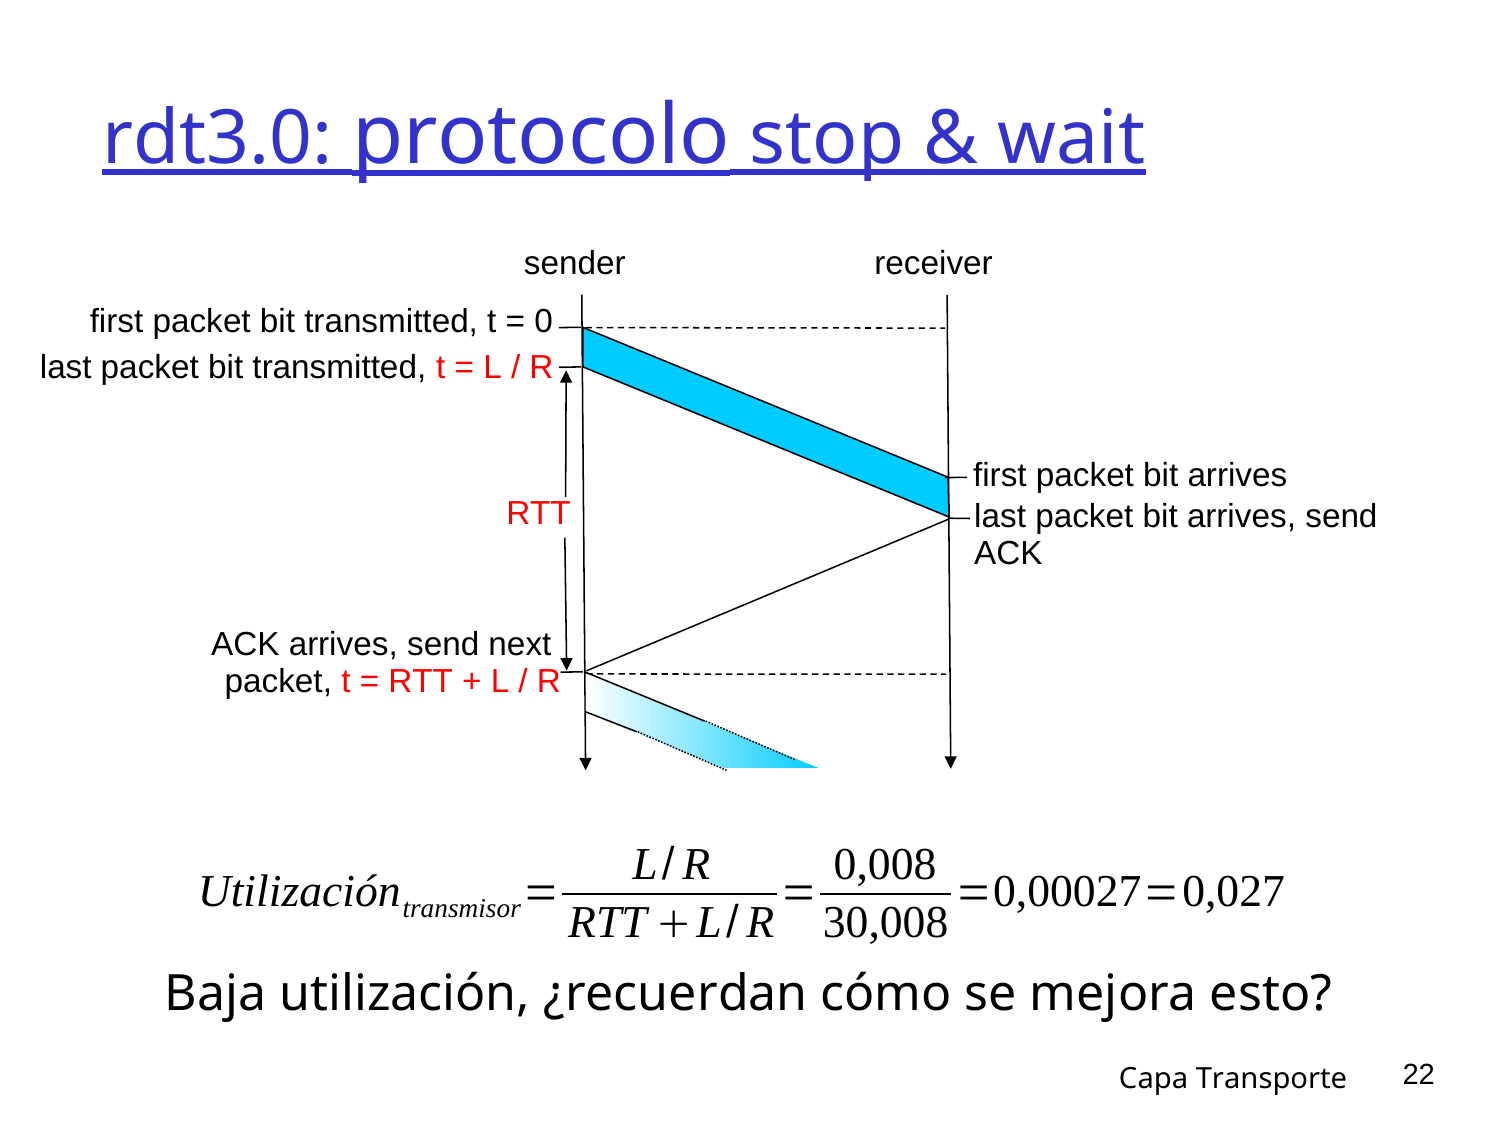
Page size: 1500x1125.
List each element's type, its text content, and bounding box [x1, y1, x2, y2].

text_box last packet bit transmitted, t = L / R [0, 340, 569, 399]
chart [191, 839, 1292, 948]
text_box Baja utilización, ¿recuerdan cómo se mejora esto? [150, 949, 1351, 1030]
text_box [585, 674, 819, 768]
text_box RTT [452, 486, 592, 543]
text_box first packet bit arrives [958, 448, 1357, 507]
text_box ACK arrives, send next packet, t = RTT + L / R [135, 618, 577, 723]
text_box [641, 734, 650, 739]
text_box last packet bit arrives, send ACK [959, 489, 1471, 584]
text_box receiver [852, 237, 1008, 295]
text_box sender [495, 237, 641, 295]
text_box [582, 327, 950, 517]
title rdt3.0: protocolo stop & wait [87, 37, 1500, 225]
text_box first packet bit transmitted, t = 0 [38, 294, 569, 340]
